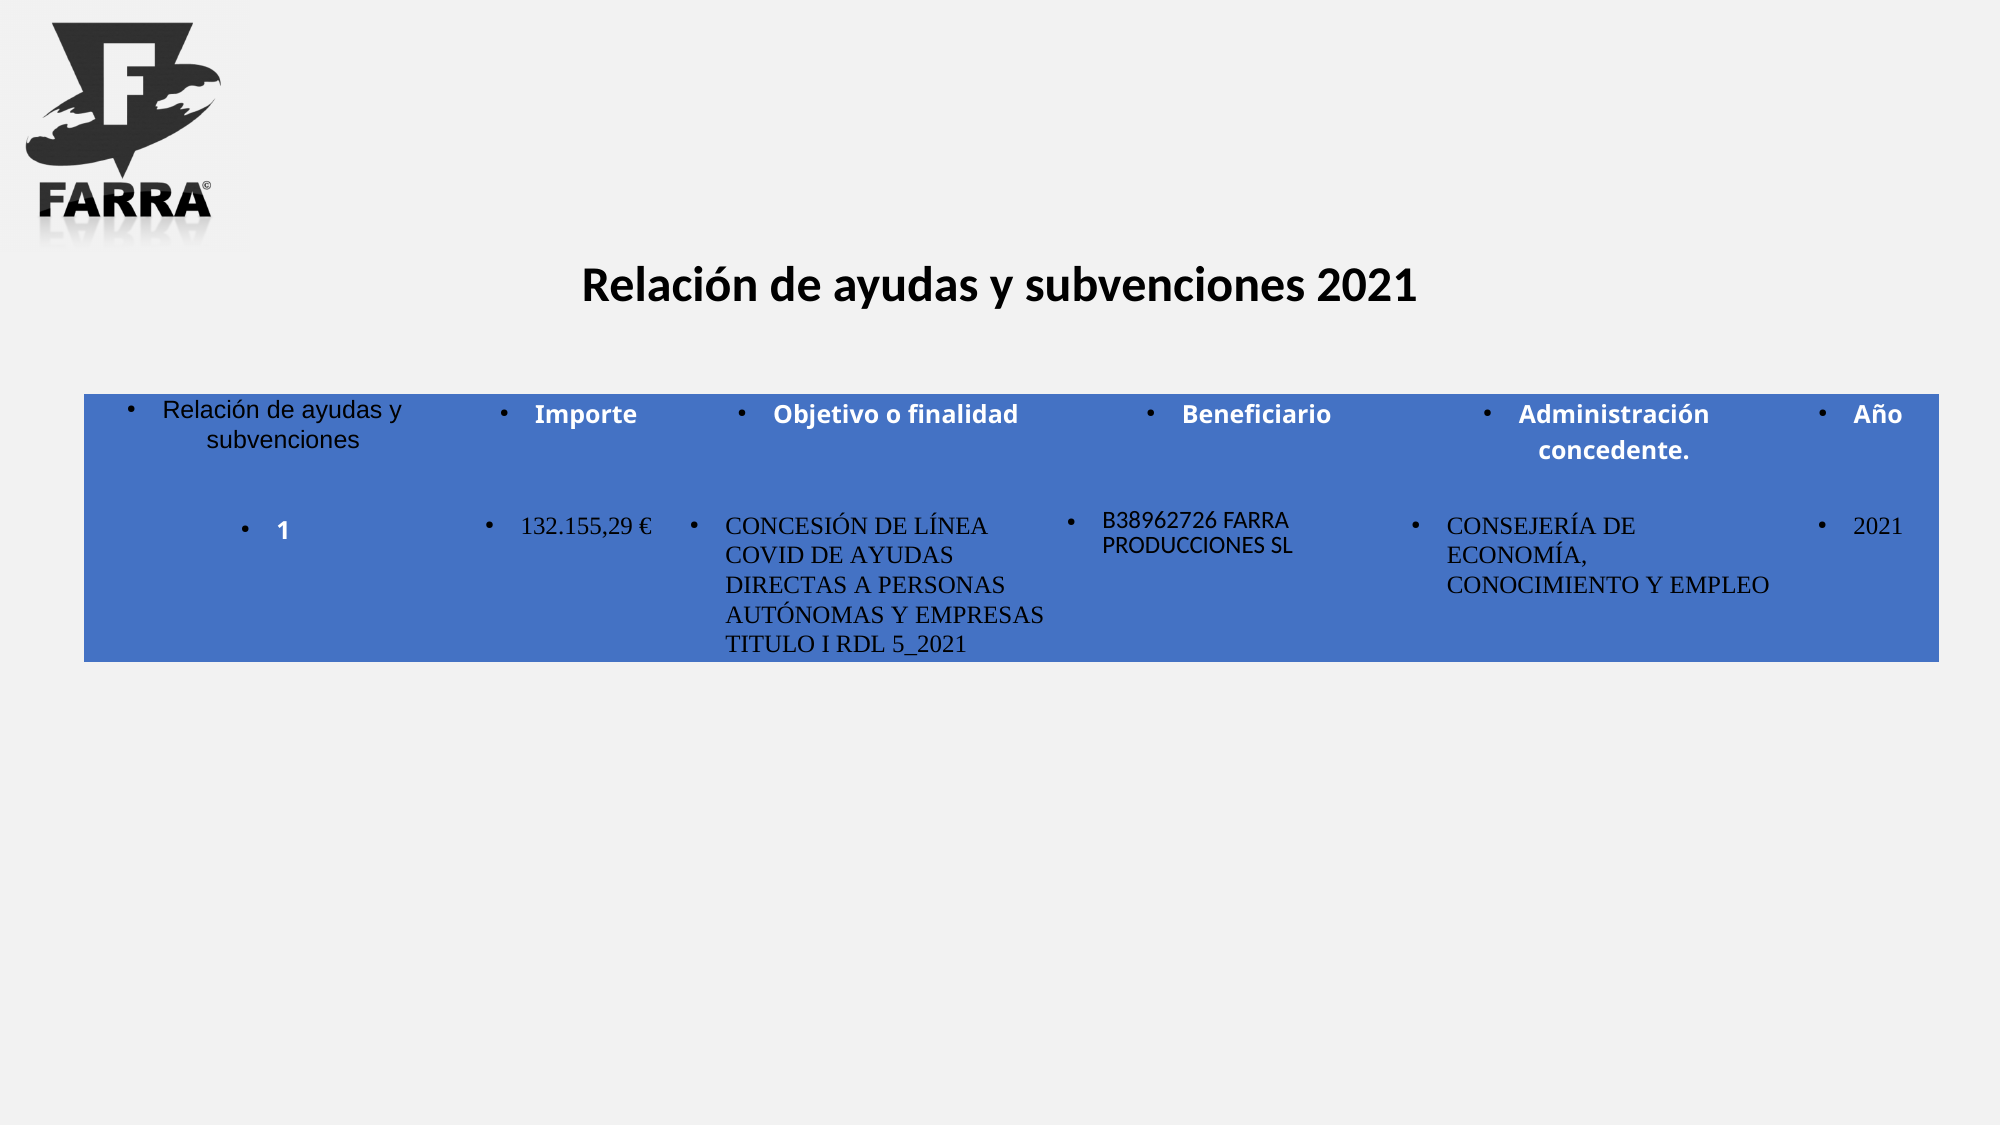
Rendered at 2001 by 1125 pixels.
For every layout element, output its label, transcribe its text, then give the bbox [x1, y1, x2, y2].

table_cell 1 [84, 510, 447, 662]
table_cell CONSEJERÍA DE ECONOMÍA, CONOCIMIENTO Y EMPLEO [1411, 510, 1782, 662]
table_cell 132.155,29 € [447, 510, 690, 662]
table_cell 2021 [1782, 510, 1939, 662]
table_cell B38962726 FARRA PRODUCCIONES SL [1067, 510, 1411, 662]
table_header Administración concedente. [1411, 394, 1782, 510]
subtitle Relación de ayudas y subvenciones 2021 [249, 251, 1750, 394]
table_header Objetivo o finalidad [690, 394, 1067, 510]
table_header Relación de ayudas y subvenciones [84, 394, 447, 510]
text_box [0, 0, 2000, 1125]
table_cell CONCESIÓN DE LÍNEA COVID DE AYUDAS DIRECTAS A PERSONAS AUTÓNOMAS Y EMPRESAS TITULO I RDL 5_2021 [690, 510, 1067, 662]
table_header Año [1782, 394, 1939, 510]
picture [0, 0, 250, 252]
table_header Beneficiario [1067, 394, 1411, 510]
table_header Importe [447, 394, 690, 510]
